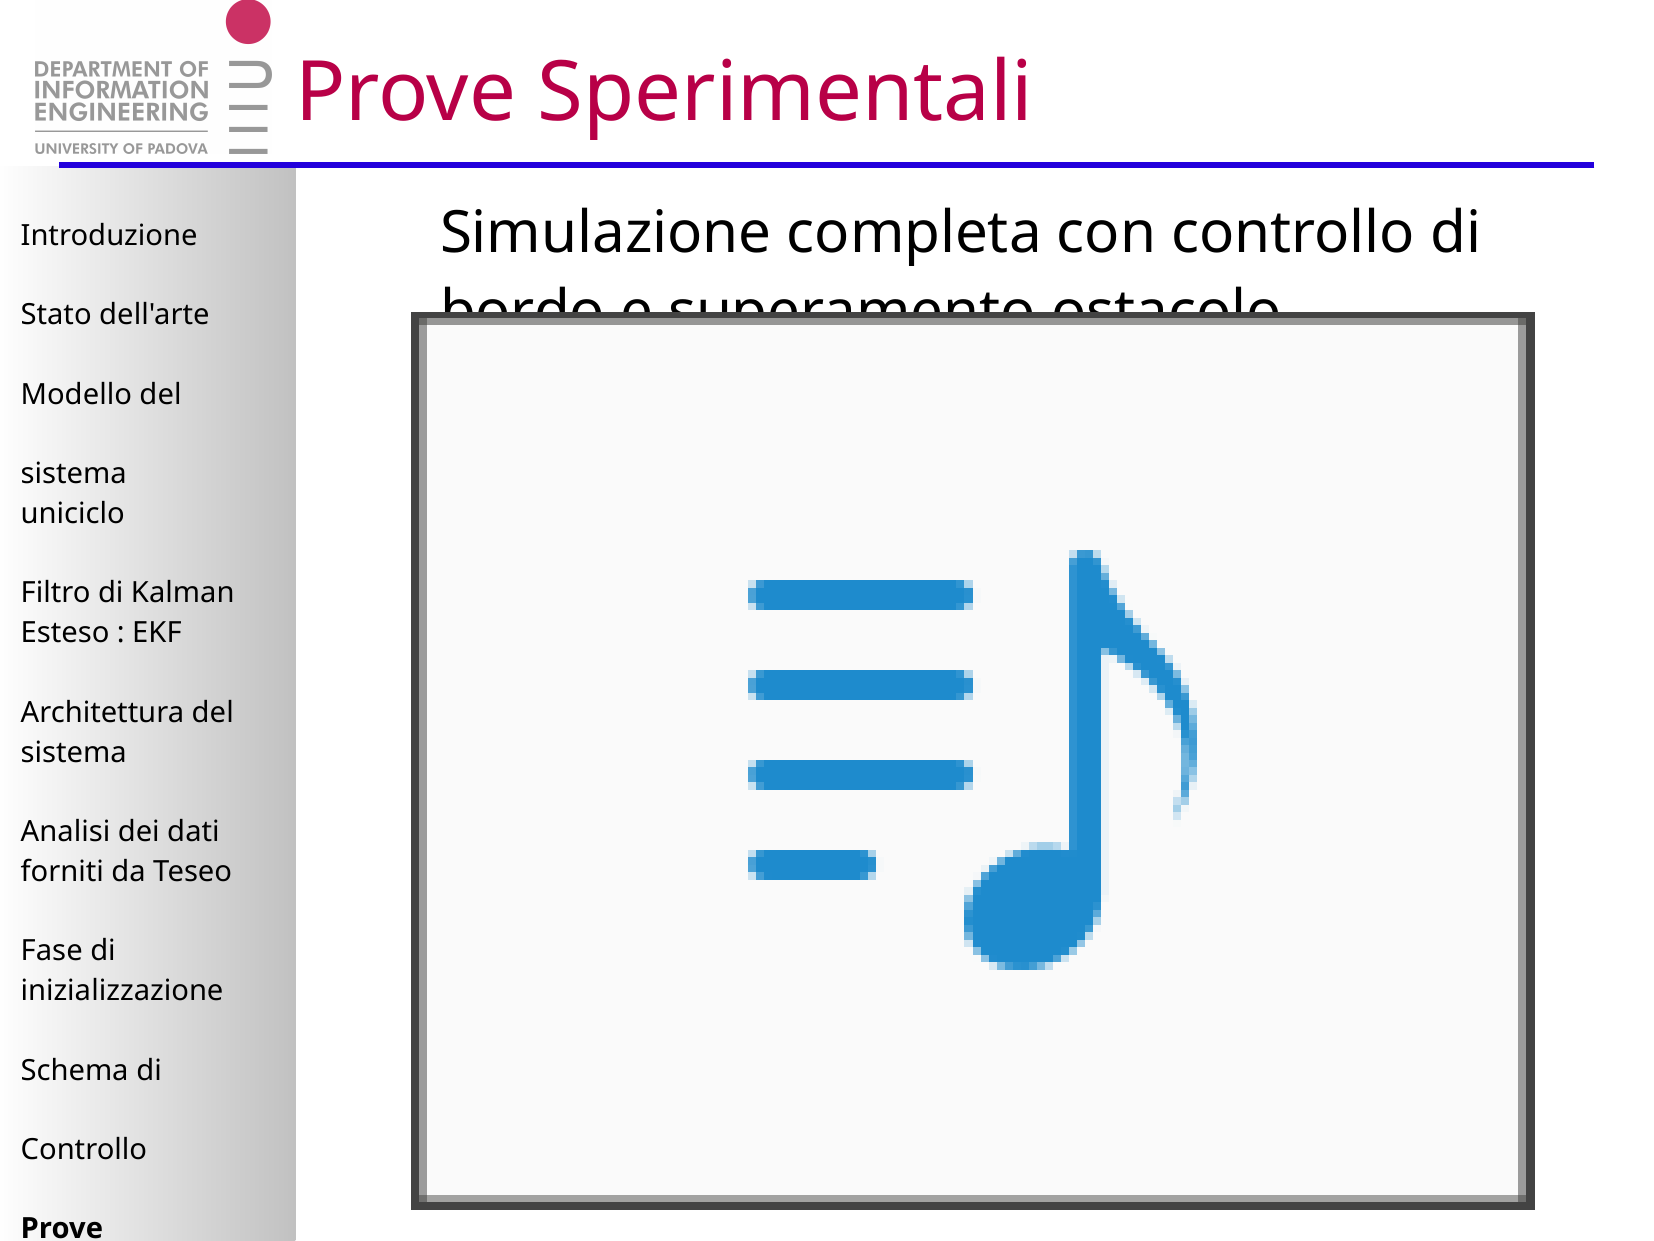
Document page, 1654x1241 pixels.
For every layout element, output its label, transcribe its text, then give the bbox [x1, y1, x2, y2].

picture [35, 0, 272, 154]
text_box [410, 310, 1536, 1211]
title Prove Sperimentali [295, 29, 1536, 148]
text_box Simulazione completa con controllo di bordo e superamento ostacolo [425, 183, 1577, 317]
text_box Introduzione Stato dell'arte Modello del sistema uniciclo Filtro di Kalman Esteso : EKF Architettura del sistema Analisi dei dati forniti da Teseo Fase di inizializzazione Schema di Controllo Prove Sperimentali Conclusioni Sviluppi futuri [5, 206, 302, 1211]
